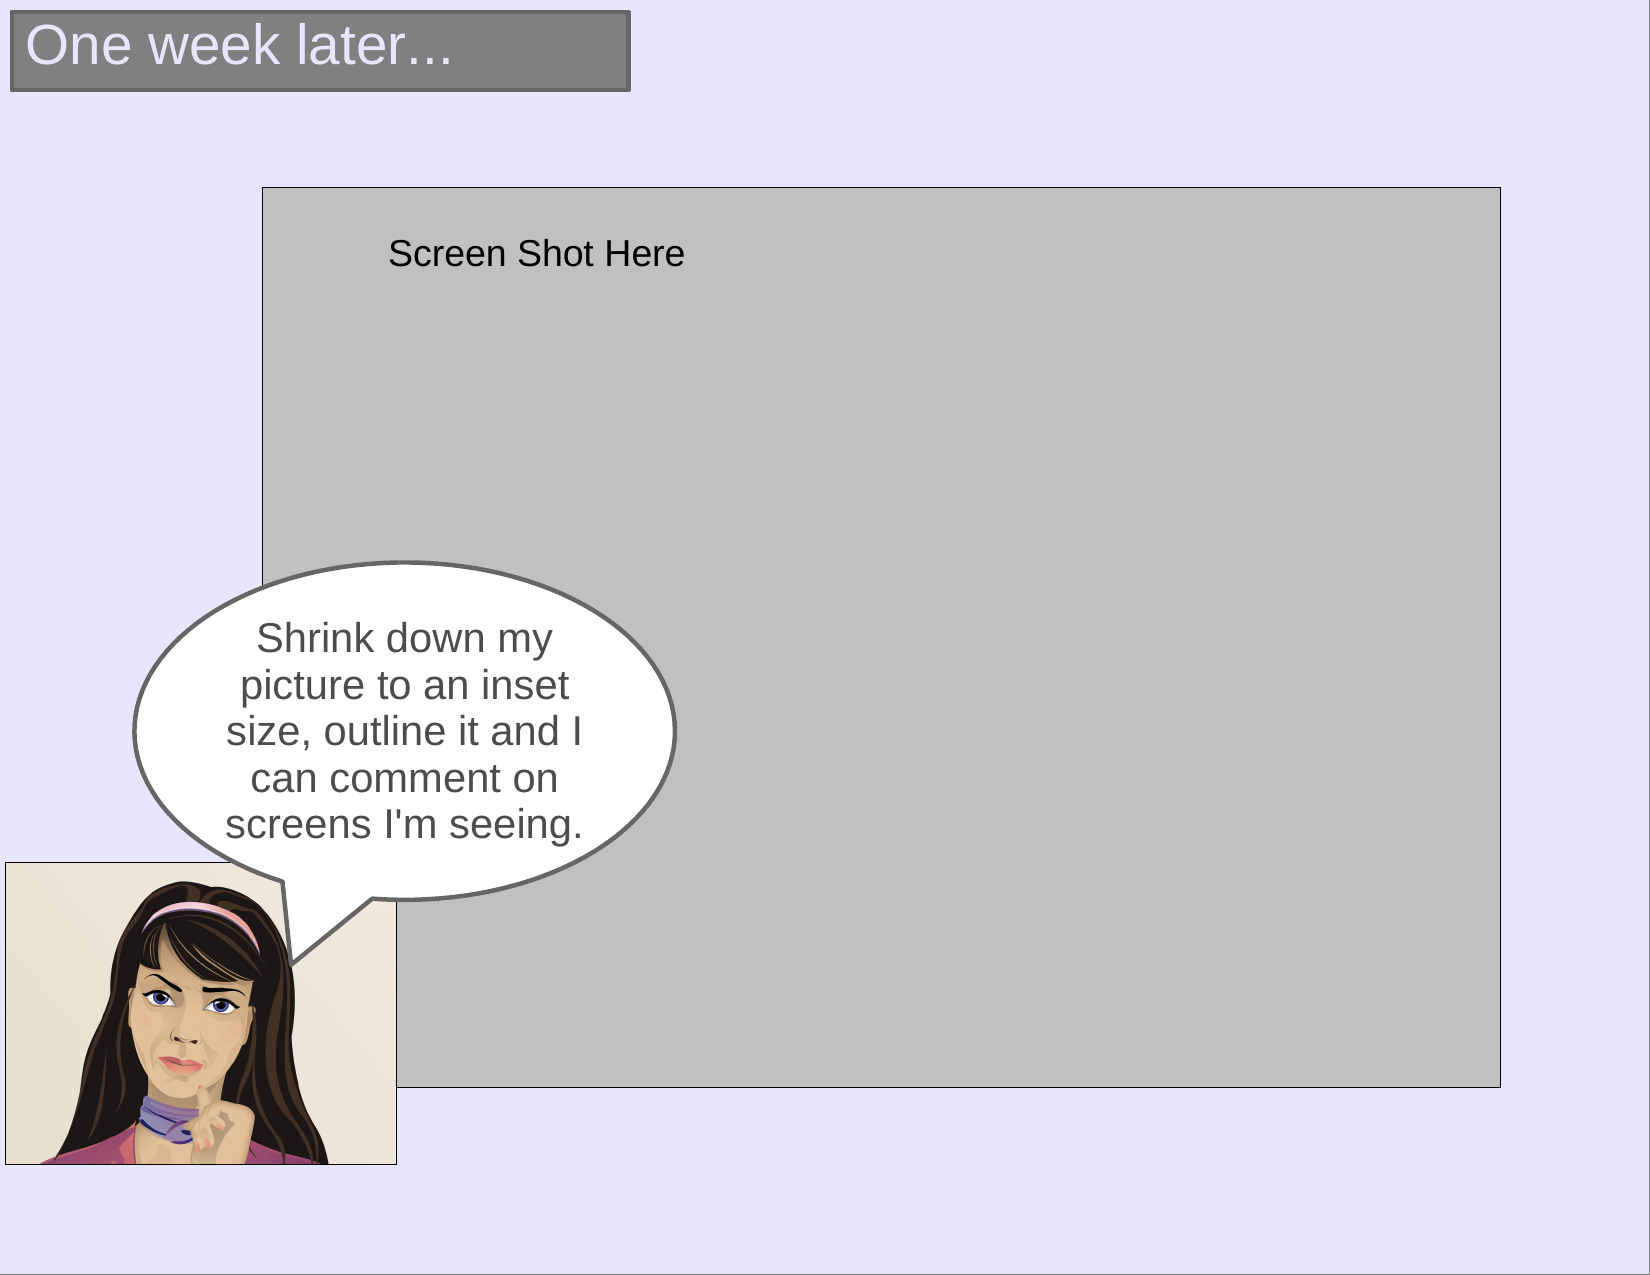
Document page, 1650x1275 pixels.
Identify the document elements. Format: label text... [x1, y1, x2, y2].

text_box One week later... [11, 11, 629, 91]
text_box [0, 0, 1650, 1275]
text_box Screen Shot Here [373, 225, 701, 283]
text_box Shrink down my picture to an inset size, outline it and I can comment on screens I'm seeing. [134, 562, 676, 965]
picture [5, 862, 397, 1165]
